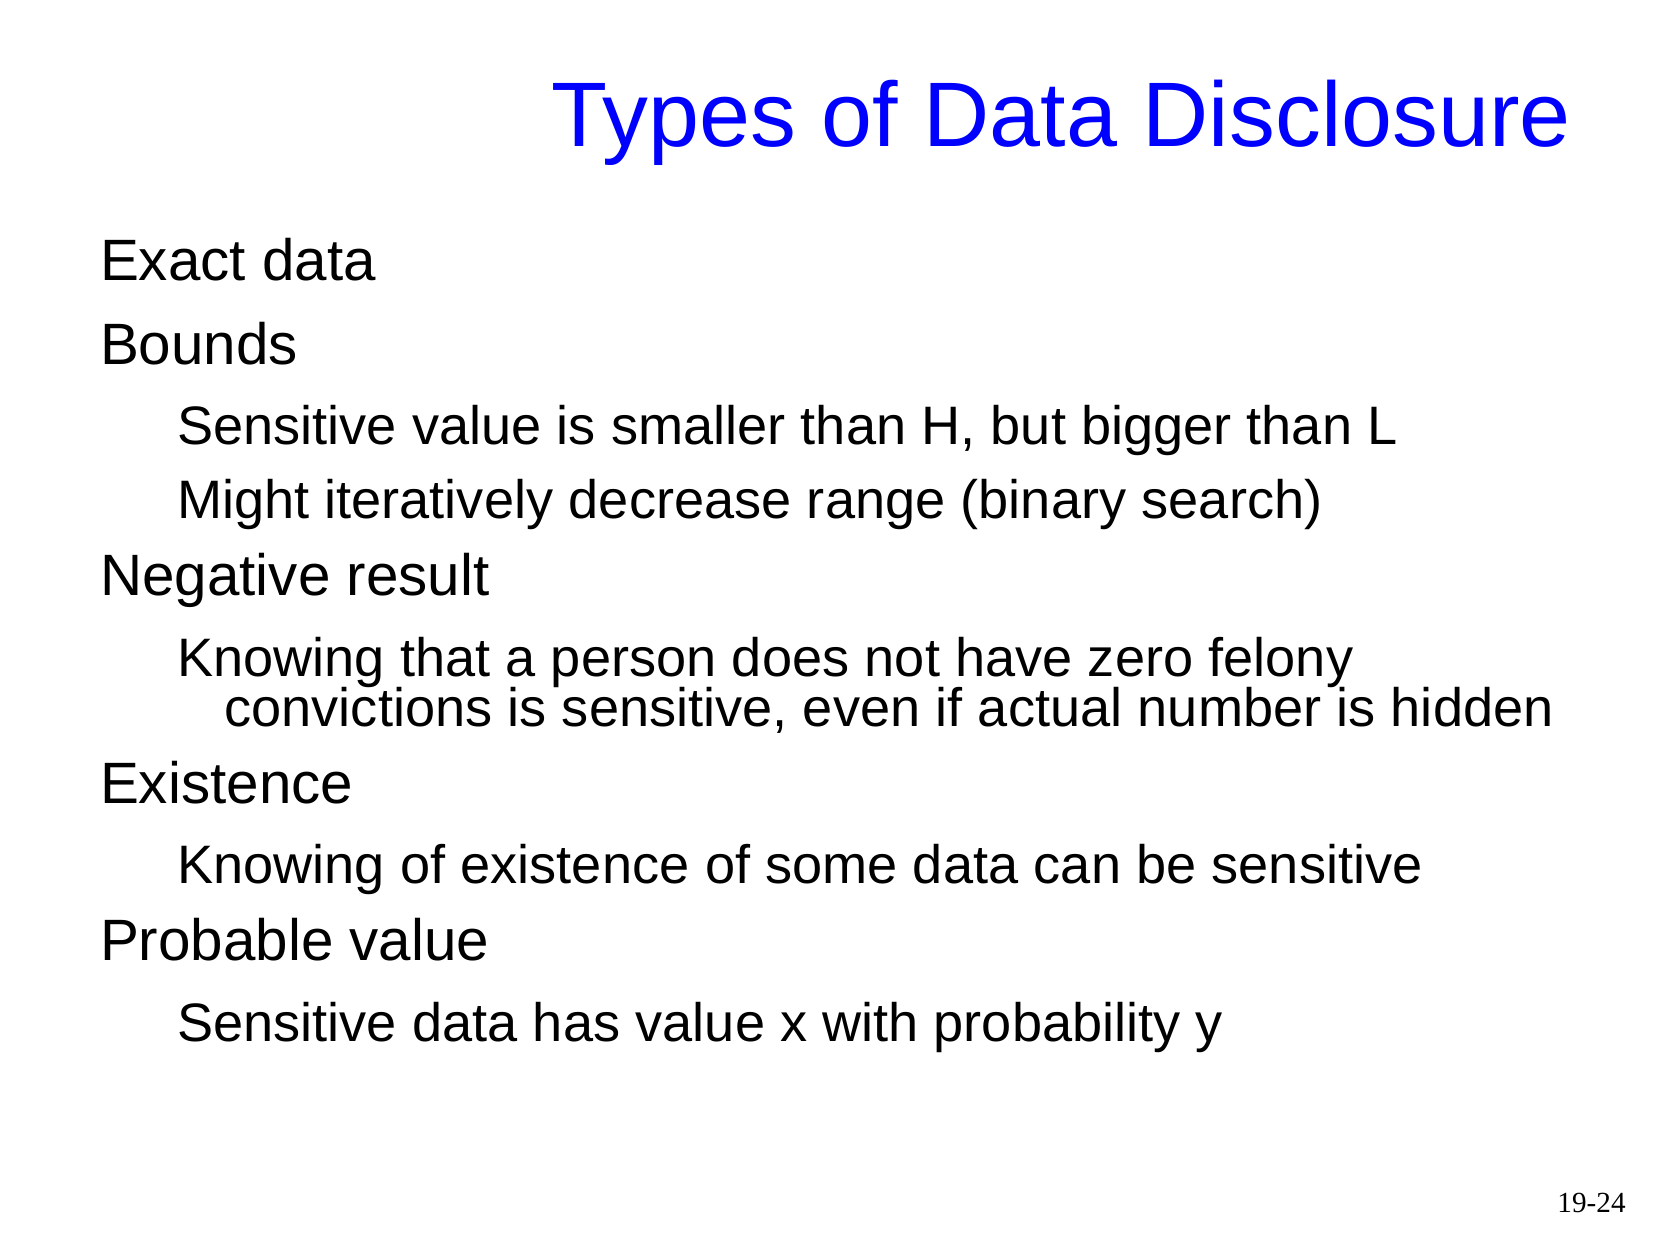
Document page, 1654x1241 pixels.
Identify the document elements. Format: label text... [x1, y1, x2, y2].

title Types of Data Disclosure [84, 11, 1573, 218]
list Exact data Bounds Sensitive value is smaller than H, but bigger than L Might iteratively decrease range (binary search) Negative result Knowing that a person does not have zero felony convictions is sensitive, even if actual number is hidden Existence Knowing of existence of some data can be sensitive Probable value Sensitive data has value x with probability y [82, 237, 1571, 1170]
